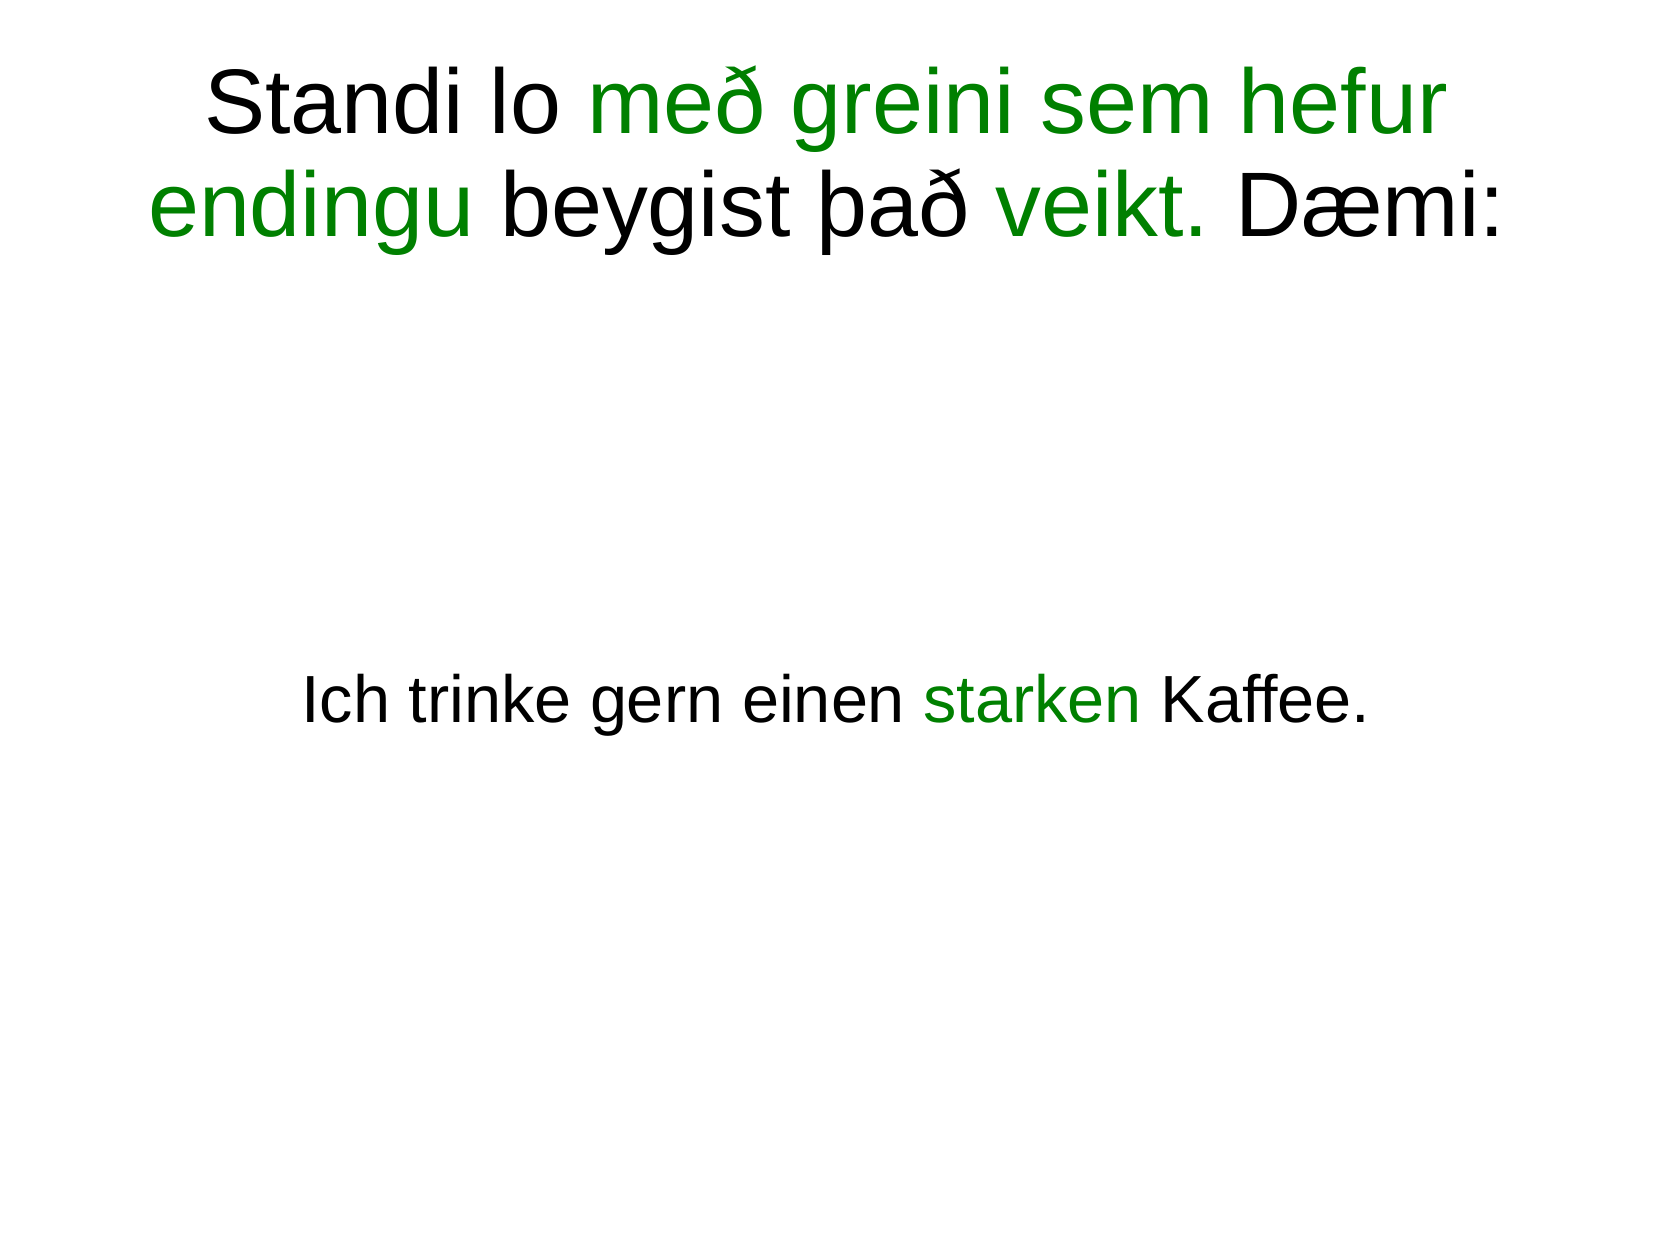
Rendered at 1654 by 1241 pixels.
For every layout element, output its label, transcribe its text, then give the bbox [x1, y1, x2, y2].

subtitle Ich trinke gern einen starken Kaffee. [82, 297, 1571, 1102]
title Standi lo með greini sem hefur endingu beygist það veikt. Dæmi: [82, 50, 1571, 256]
